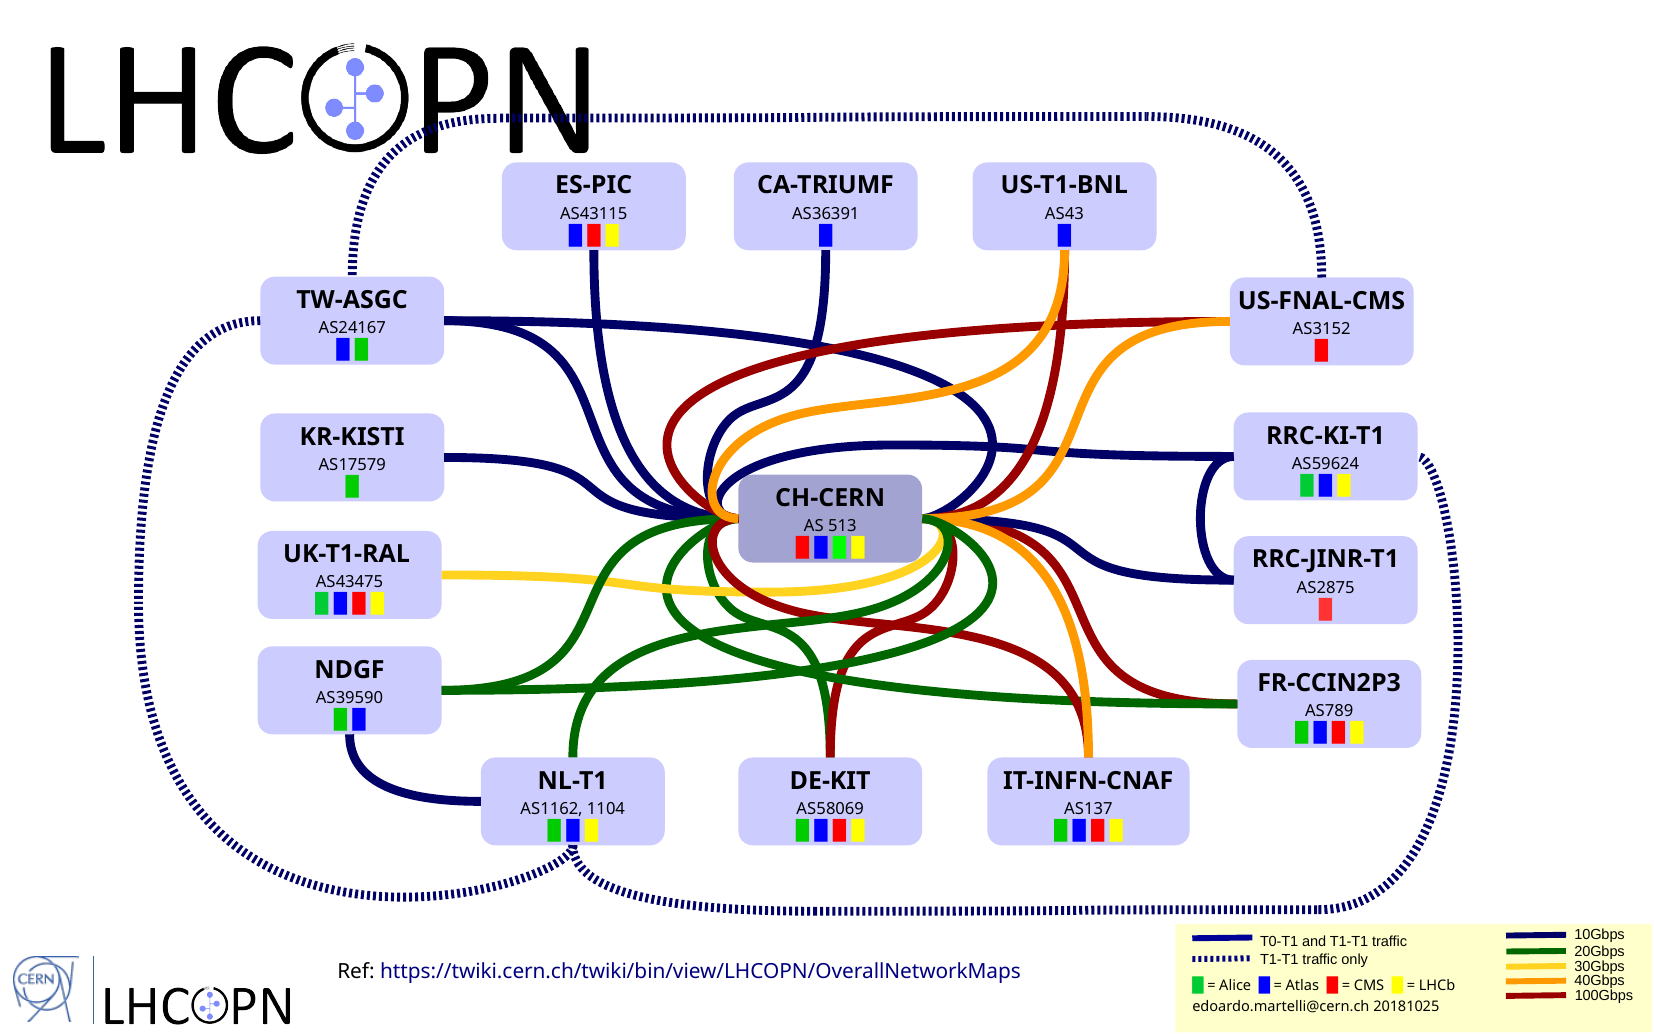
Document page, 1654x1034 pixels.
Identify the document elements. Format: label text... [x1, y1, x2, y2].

text_box NDGF AS39590 █ █ [257, 646, 442, 735]
text_box US-FNAL-CMS AS3152 █ [1229, 277, 1414, 366]
text_box NL-T1 AS1162, 1104 █ █ █ [480, 757, 665, 846]
text_box RRC-KI-T1 AS59624 █ █ █ [1233, 412, 1418, 501]
text_box CH-CERN AS 513 █ █ █ █ [738, 474, 923, 563]
text_box █ = Alice █ = Atlas █ = CMS █ = LHCb edoardo.martelli@cern.ch 20181025 [1192, 973, 1508, 1025]
text_box 40Gbps [1574, 967, 1652, 989]
text_box FR-CCIN2P3 AS789 █ █ █ █ [1237, 659, 1422, 748]
picture [13, 956, 79, 1032]
text_box KR-KISTI AS17579 █ [260, 413, 445, 502]
text_box 10Gbps [1574, 921, 1652, 937]
text_box CA-TRIUMF AS36391 █ [733, 162, 918, 251]
text_box Ref: https://twiki.cern.ch/twiki/bin/view/LHCOPN/OverallNetworkMaps [322, 948, 1111, 1021]
text_box IT-INFN-CNAF AS137 █ █ █ █ [987, 757, 1190, 846]
picture [103, 984, 294, 1027]
text_box 30Gbps [1574, 952, 1652, 967]
text_box T0-T1 and T1-T1 traffic [1260, 927, 1444, 945]
text_box US-T1-BNL AS43 █ [972, 162, 1157, 251]
text_box [1175, 924, 1652, 1033]
text_box ES-PIC AS43115 █ █ █ [501, 162, 686, 251]
picture [44, 36, 600, 161]
text_box UK-T1-RAL AS43475 █ █ █ █ [257, 530, 442, 619]
text_box T1-T1 traffic only [1260, 945, 1444, 974]
text_box 100Gbps [1574, 982, 1649, 1006]
text_box TW-ASGC AS24167 █ █ [260, 276, 445, 365]
text_box 20Gbps [1574, 937, 1653, 960]
text_box RRC-JINR-T1 AS2875 █ [1233, 536, 1418, 625]
text_box DE-KIT AS58069 █ █ █ █ [738, 757, 923, 846]
